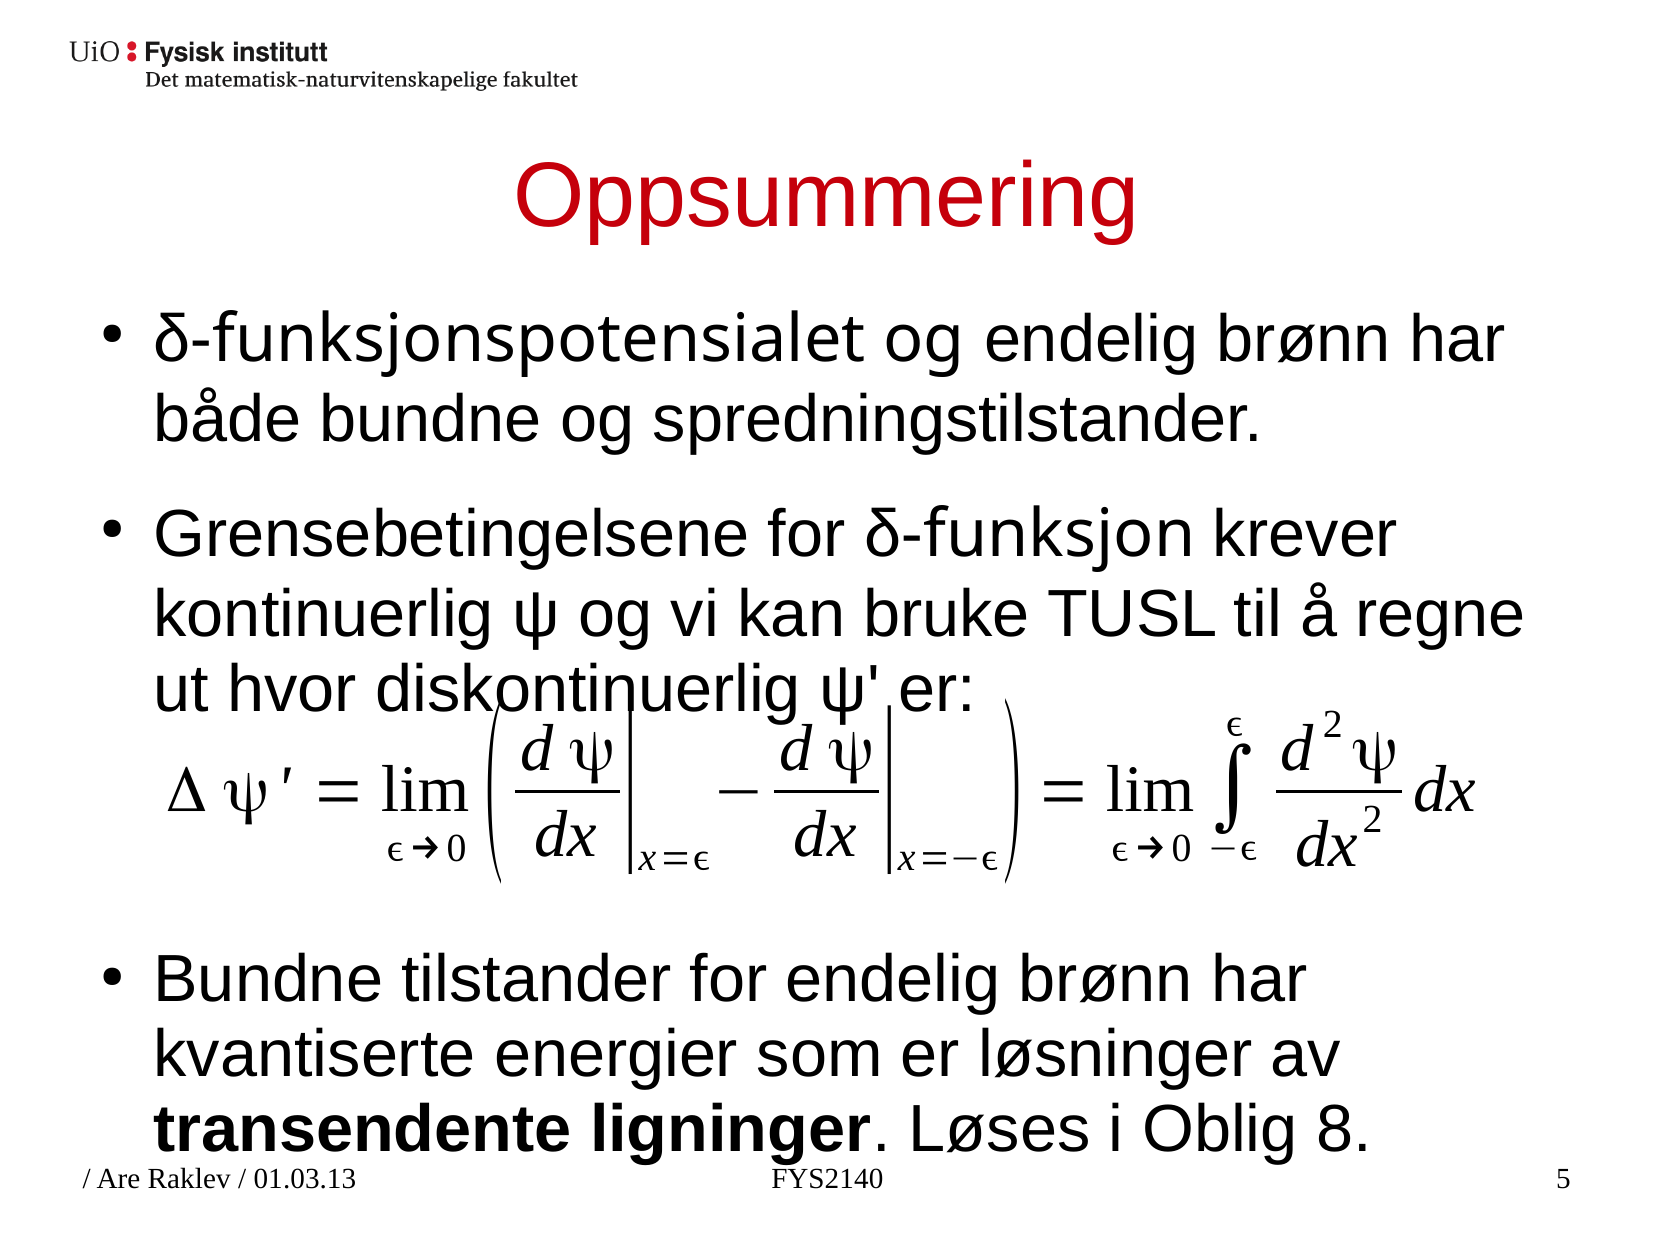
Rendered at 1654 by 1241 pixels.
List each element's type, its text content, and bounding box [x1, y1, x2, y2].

chart [158, 694, 1485, 888]
list δ-funksjonspotensialet og endelig brønn har både bundne og spredningstilstander. Grensebetingelsene for δ-funksjon krever kontinuerlig ψ og vi kan bruke TUSL til å regne ut hvor diskontinuerlig ψ' er: Bundne tilstander for endelig brønn har kvantiserte energier som er løsninger av transendente ligninger. Løses i Oblig 8. [82, 290, 1538, 1133]
title Oppsummering [82, 90, 1571, 298]
picture [68, 37, 581, 93]
